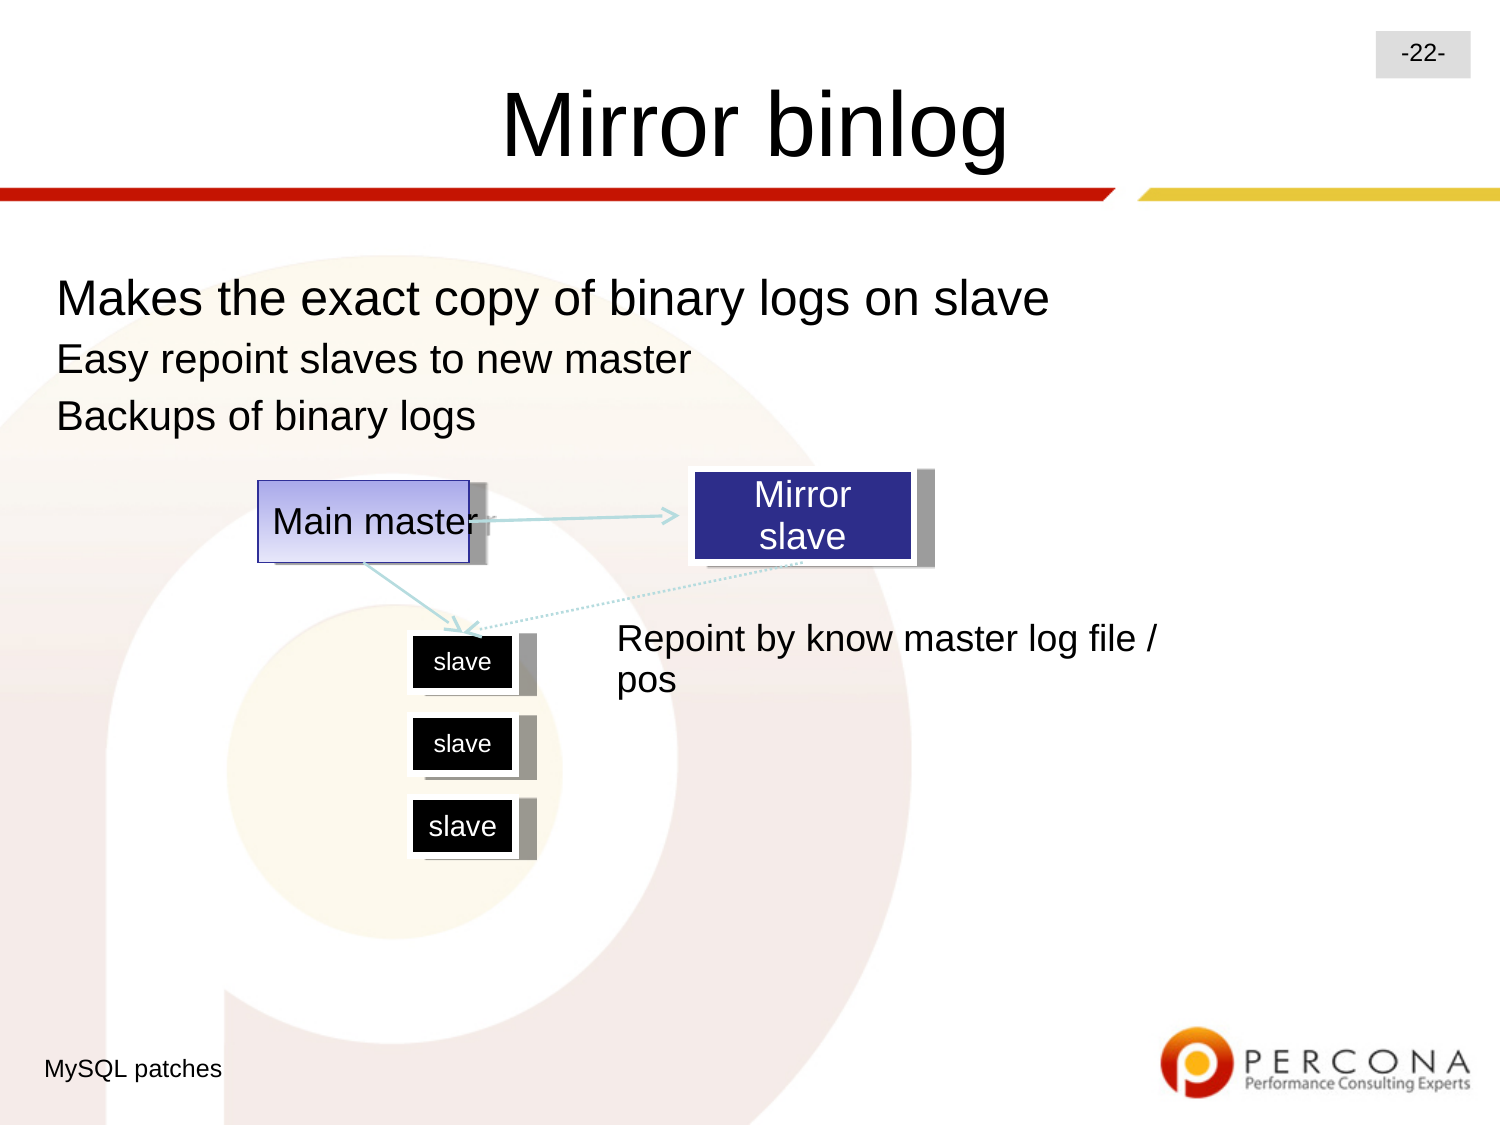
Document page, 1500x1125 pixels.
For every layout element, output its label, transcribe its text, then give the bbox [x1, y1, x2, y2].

text_box slave [410, 796, 516, 856]
text_box slave [410, 632, 516, 692]
text_box -1- [1375, 31, 1471, 54]
title Mirror binlog [41, 54, 1471, 195]
list Makes the exact copy of binary logs on slave Easy repoint slaves to new master Backups of binary logs [41, 262, 1471, 1052]
picture [0, 0, 1500, 1125]
text_box Main master [257, 480, 469, 563]
text_box Repoint by know master log file / pos [601, 609, 1243, 709]
text_box Mirror slave [691, 468, 915, 563]
text_box slave [410, 714, 516, 774]
text_box MySQL patches [29, 1046, 1129, 1103]
